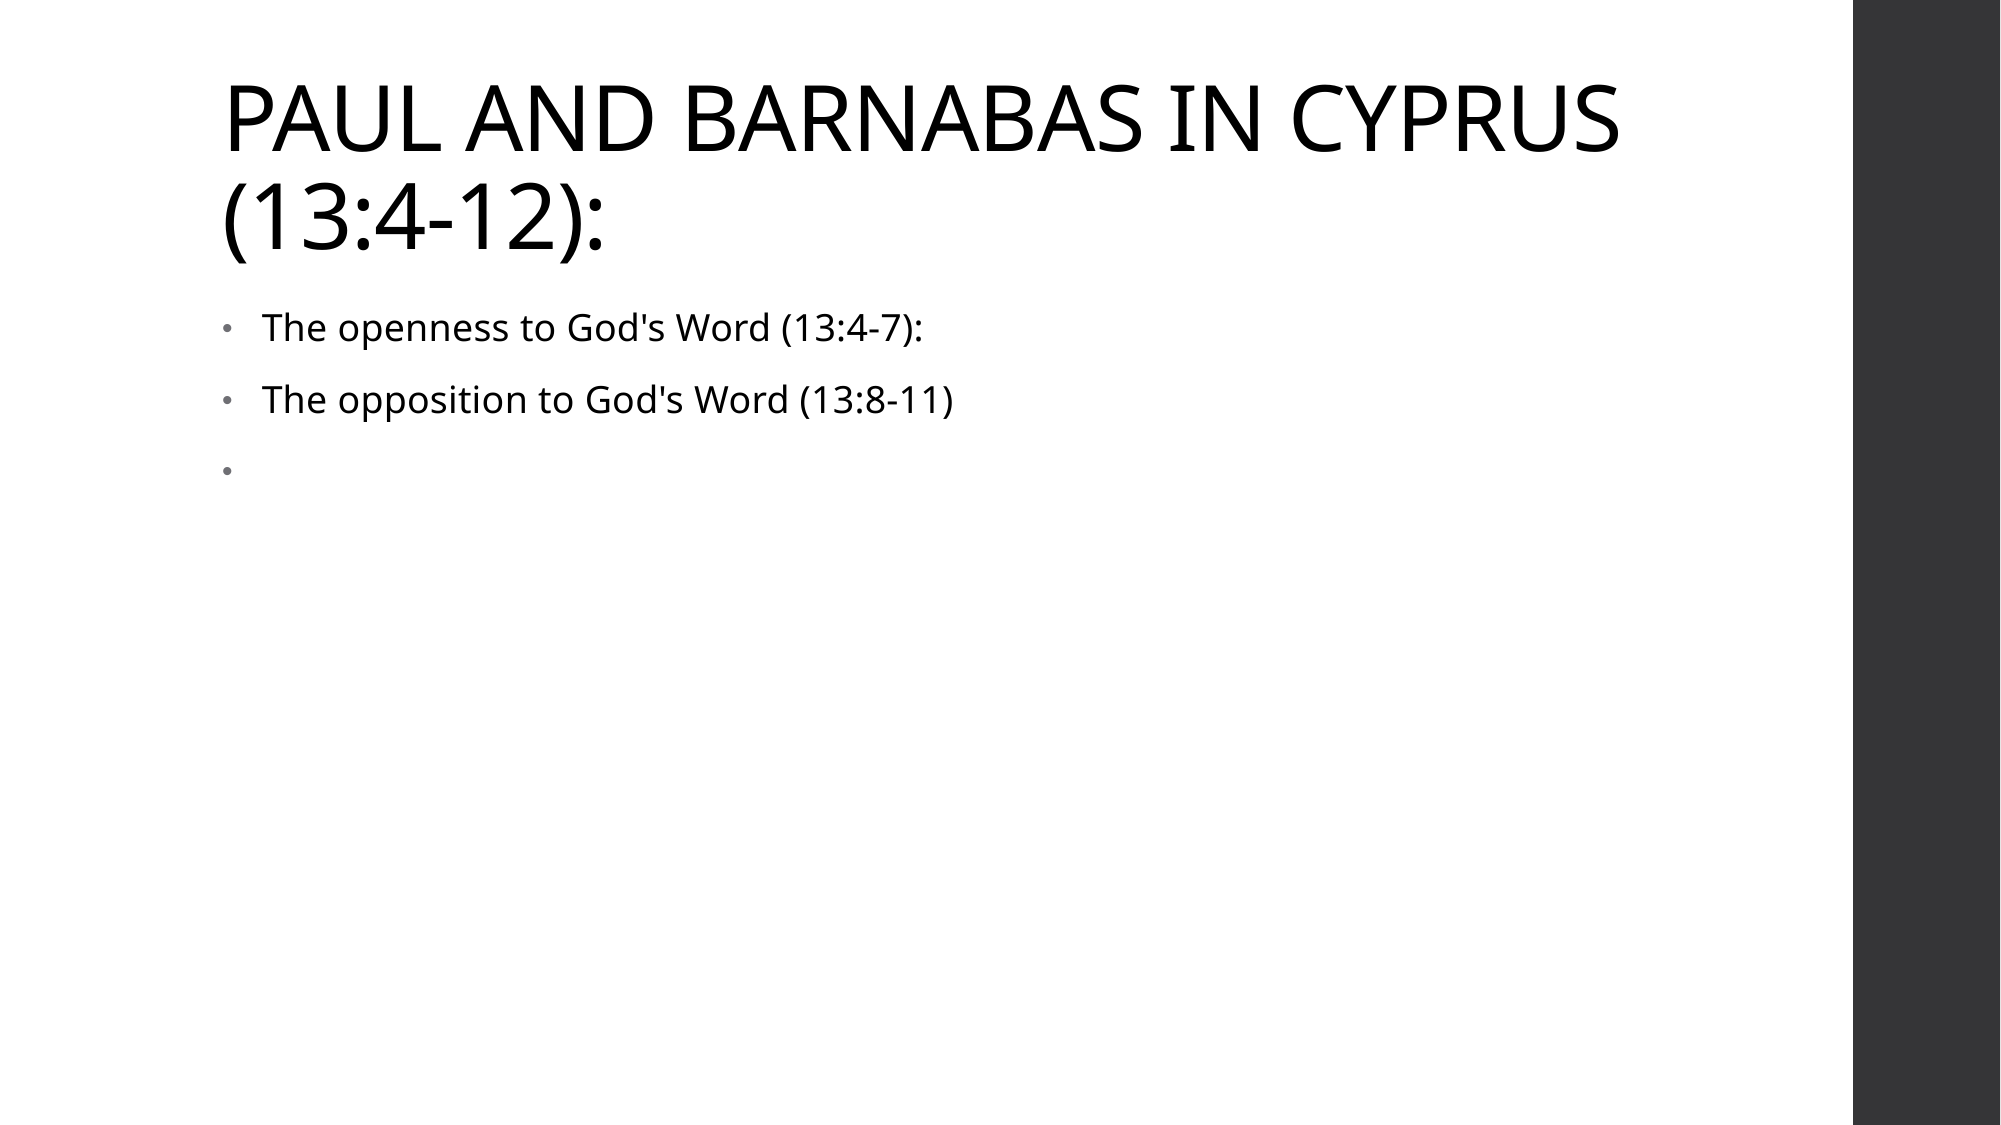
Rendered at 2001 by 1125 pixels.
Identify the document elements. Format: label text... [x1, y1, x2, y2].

title PAUL AND BARNABAS IN CYPRUS (13:4-12): [206, 60, 1797, 278]
list The openness to God's Word (13:4-7): The opposition to God's Word (13:8-11) [206, 299, 1617, 1014]
